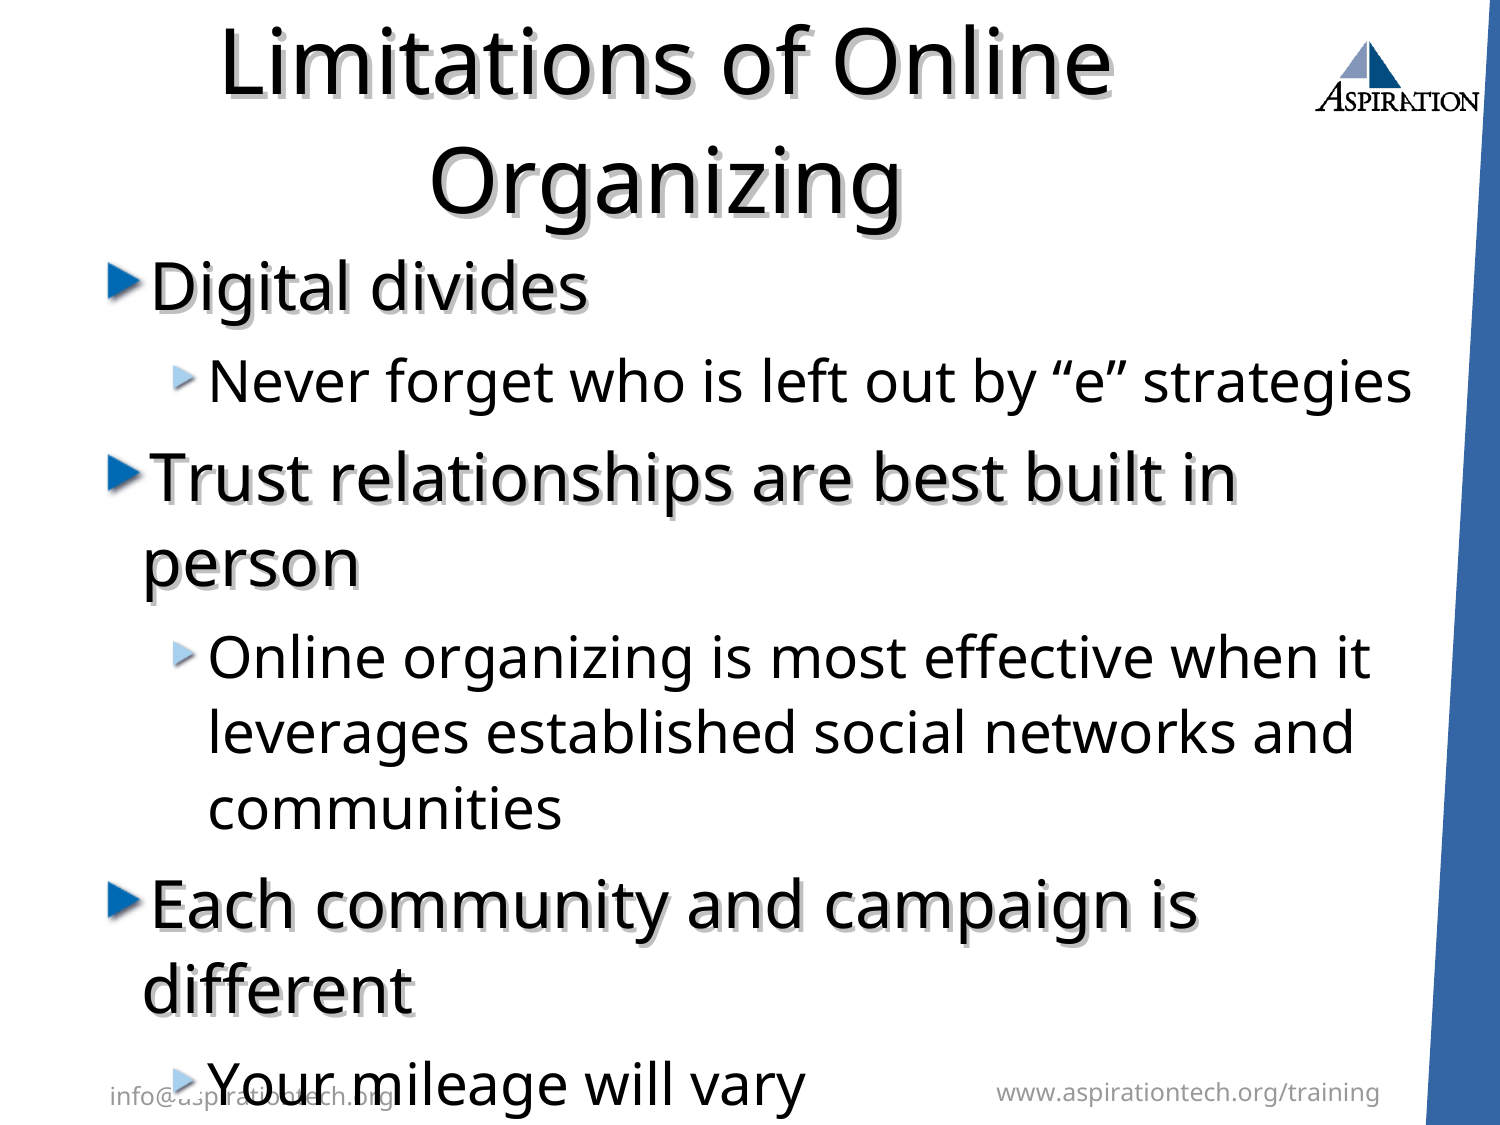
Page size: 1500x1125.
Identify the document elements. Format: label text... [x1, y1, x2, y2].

list Digital divides Never forget who is left out by “e” strategies Trust relationships are best built in person Online organizing is most effective when it leverages established social networks and communities Each community and campaign is different Your mileage will vary [49, 238, 1447, 948]
picture [1315, 41, 1480, 120]
title Limitations of Online Organizing [49, 19, 1284, 206]
picture [171, 1065, 200, 1099]
